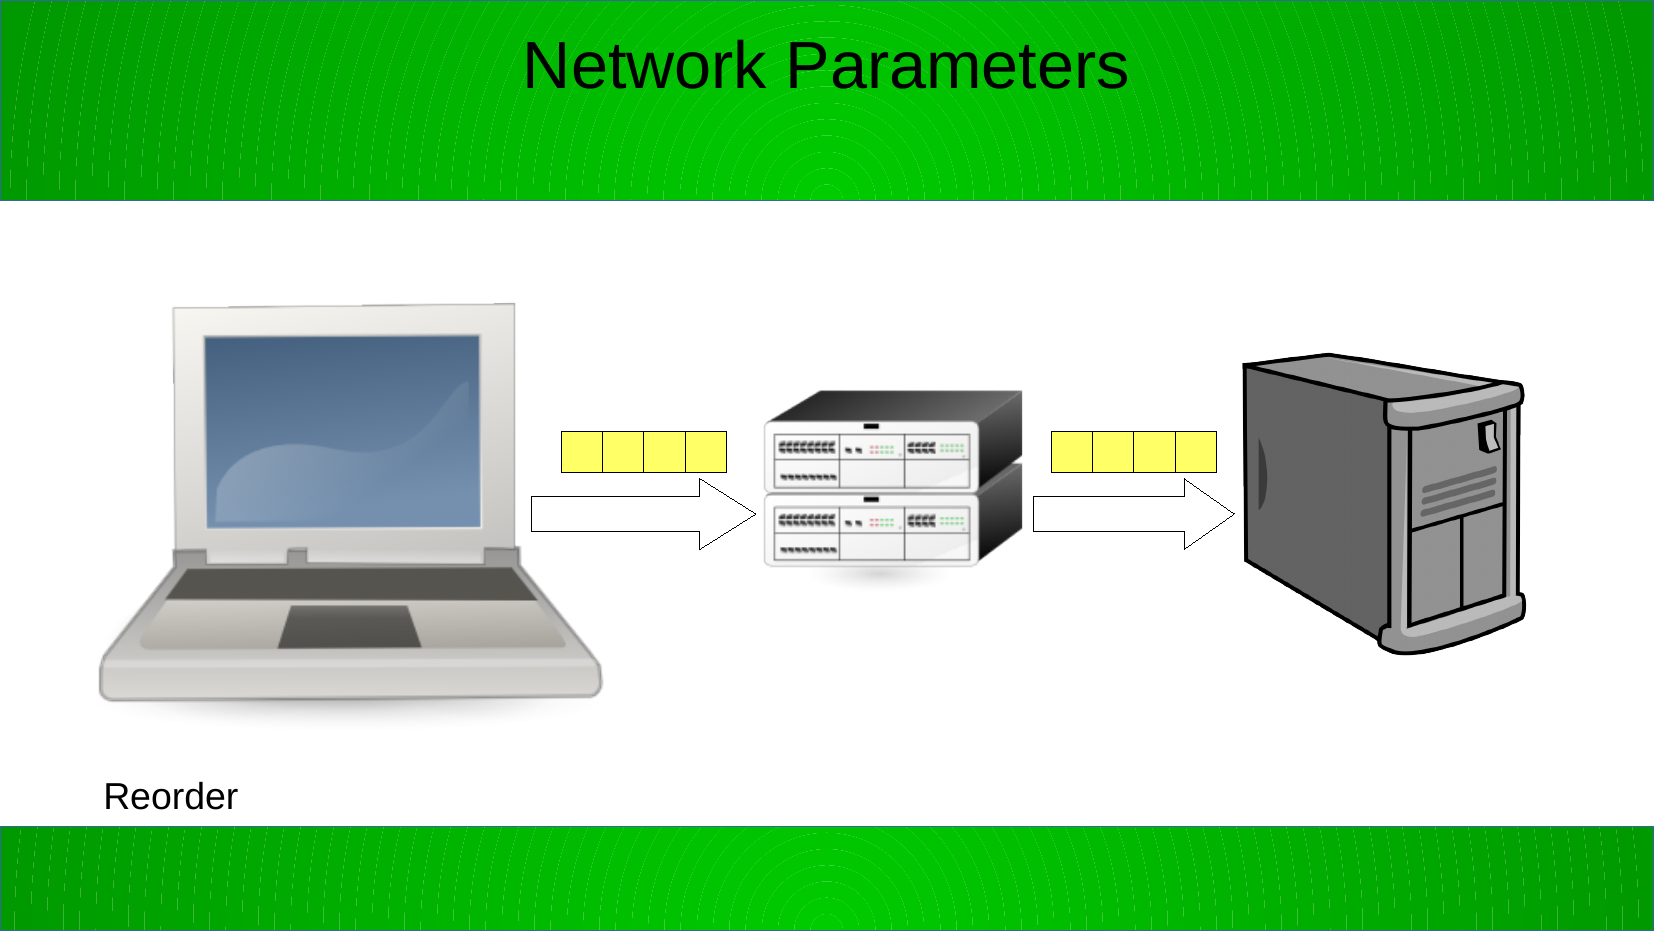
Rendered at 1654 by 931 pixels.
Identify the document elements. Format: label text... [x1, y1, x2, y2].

title Network Parameters [82, 0, 1571, 143]
picture [532, 497, 616, 531]
picture [1216, 247, 1560, 733]
picture [82, 217, 616, 751]
text_box Reorder [88, 767, 306, 825]
picture [672, 312, 1193, 673]
text_box [1051, 431, 1217, 473]
text_box [561, 431, 727, 473]
